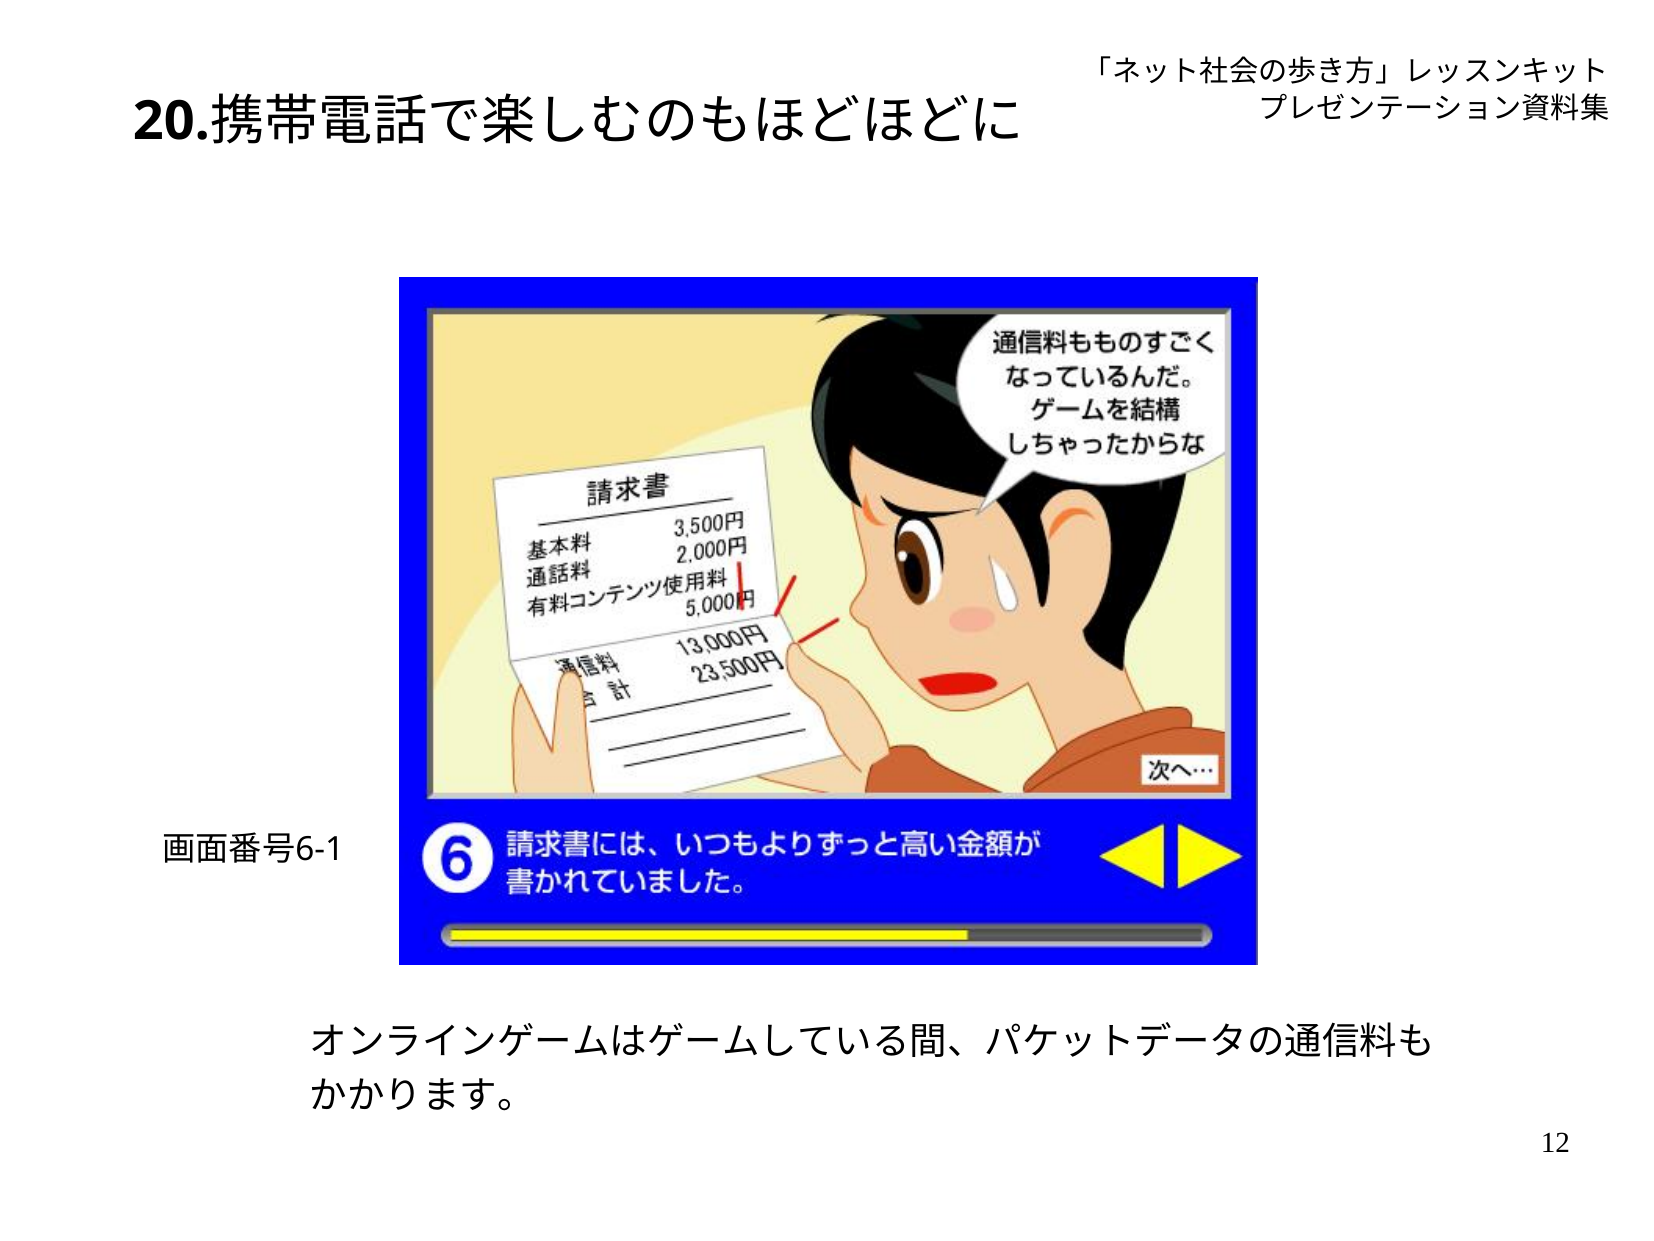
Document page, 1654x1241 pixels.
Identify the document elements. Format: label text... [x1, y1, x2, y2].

text_box 画面番号6-1 [147, 826, 384, 875]
text_box 「ネット社会の歩き方」レッスンキット プレゼンテーション資料集 [1062, 44, 1625, 134]
picture [399, 277, 1258, 965]
text_box オンラインゲームはゲームしている間、パケットデータの通信料もかかります。 [295, 1003, 1477, 1128]
text_box 20.携帯電話で楽しむのもほどほどに [118, 88, 1093, 158]
